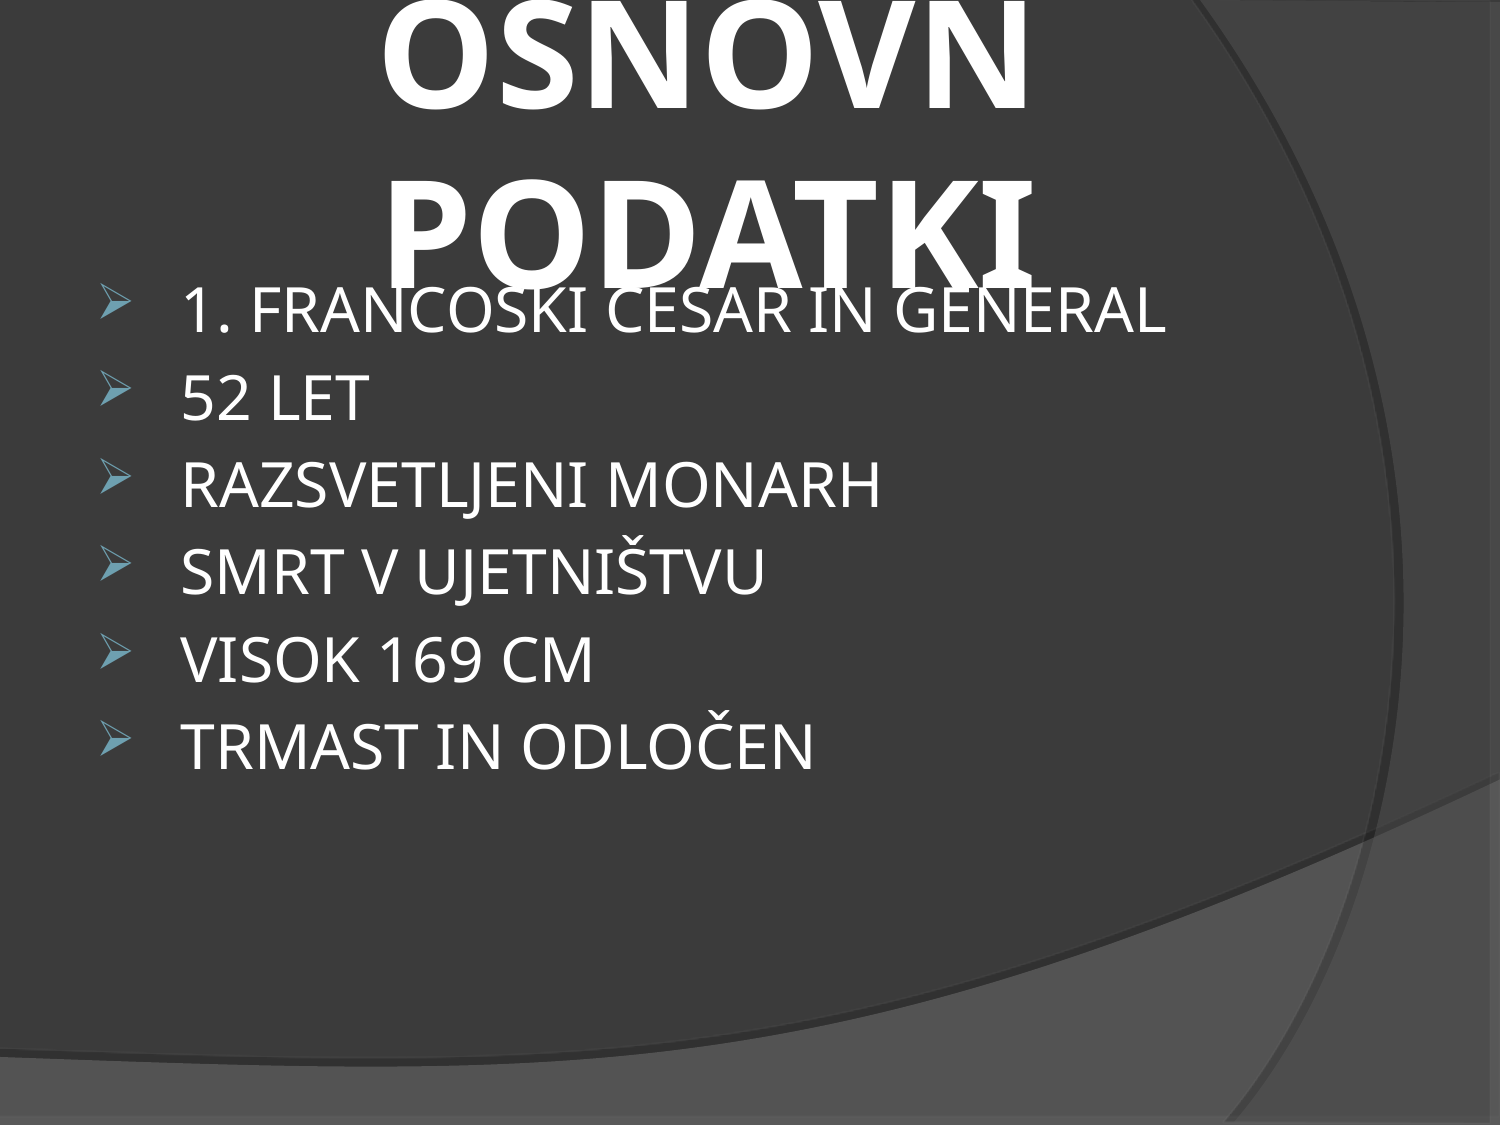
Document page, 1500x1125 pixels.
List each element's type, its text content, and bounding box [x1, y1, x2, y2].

title OSNOVN PODATKI [75, 45, 1341, 233]
list 1. FRANCOSKI CESAR IN GENERAL 52 LET RAZSVETLJENI MONARH SMRT V UJETNIŠTVU VISOK 169 CM TRMAST IN ODLOČEN [75, 262, 1300, 1005]
